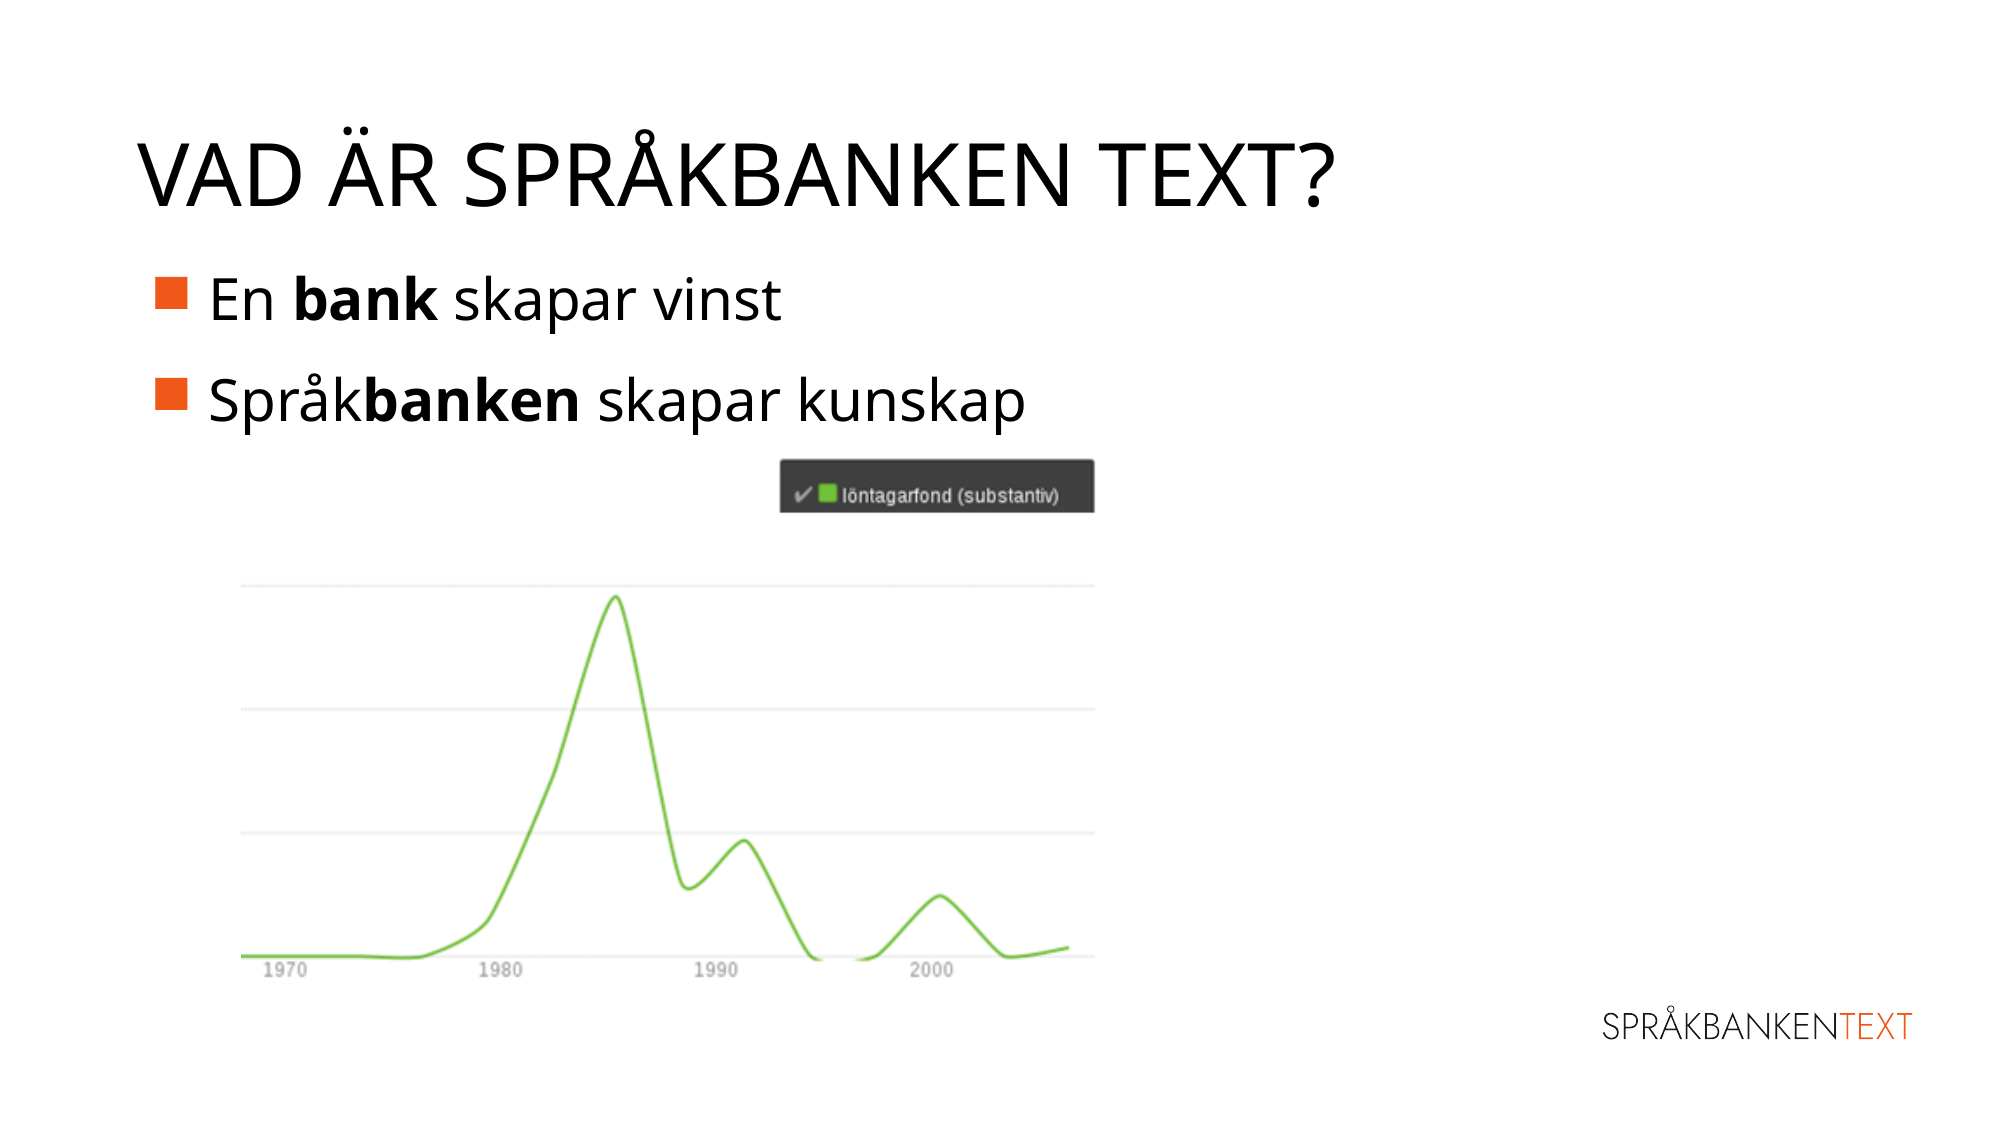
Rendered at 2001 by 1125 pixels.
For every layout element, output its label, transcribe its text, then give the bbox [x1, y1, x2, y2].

picture [241, 447, 1123, 993]
picture [1600, 998, 1959, 1125]
title Vad är Språkbanken Text? [137, 109, 1863, 236]
list En bank skapar vinst Språkbanken skapar kunskap [137, 263, 1863, 445]
